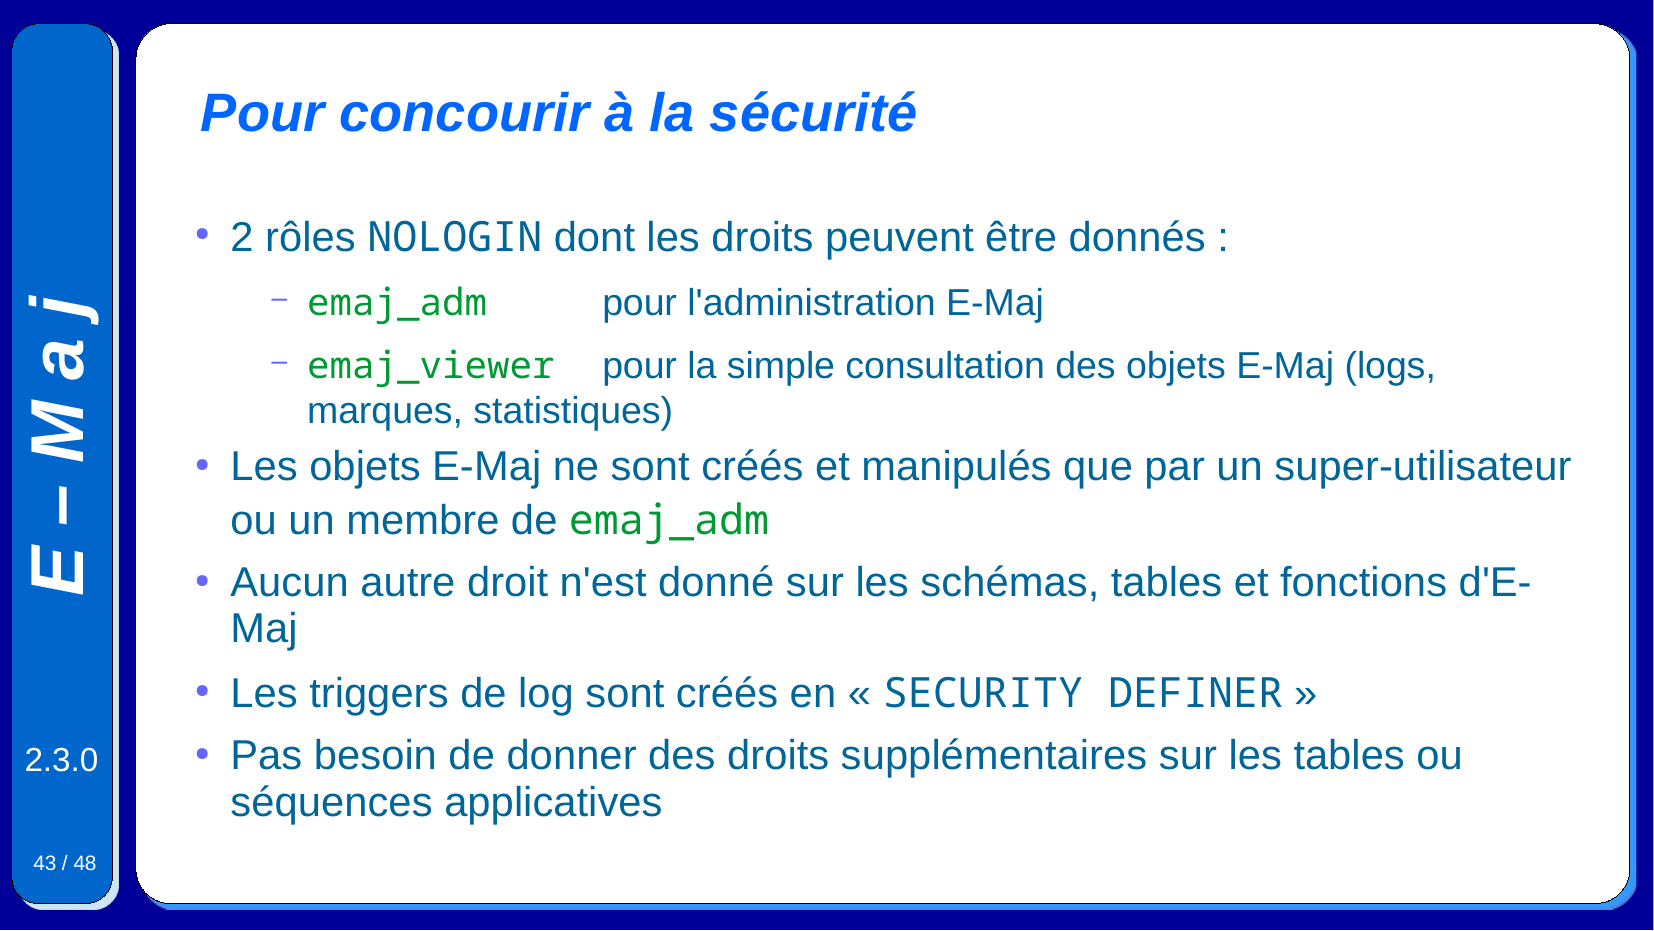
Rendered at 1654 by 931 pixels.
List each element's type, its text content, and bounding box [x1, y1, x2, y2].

list 2 rôles NOLOGIN dont les droits peuvent être donnés : emaj_adm pour l'administration E-Maj emaj_viewer pour la simple consultation des objets E-Maj (logs, marques, statistiques) Les objets E-Maj ne sont créés et manipulés que par un super-utilisateur ou un membre de emaj_adm Aucun autre droit n'est donné sur les schémas, tables et fonctions d'E-Maj Les triggers de log sont créés en « SECURITY DEFINER » Pas besoin de donner des droits supplémentaires sur les tables ou séquences applicatives [177, 206, 1587, 827]
title Pour concourir à la sécurité [200, 34, 1575, 191]
